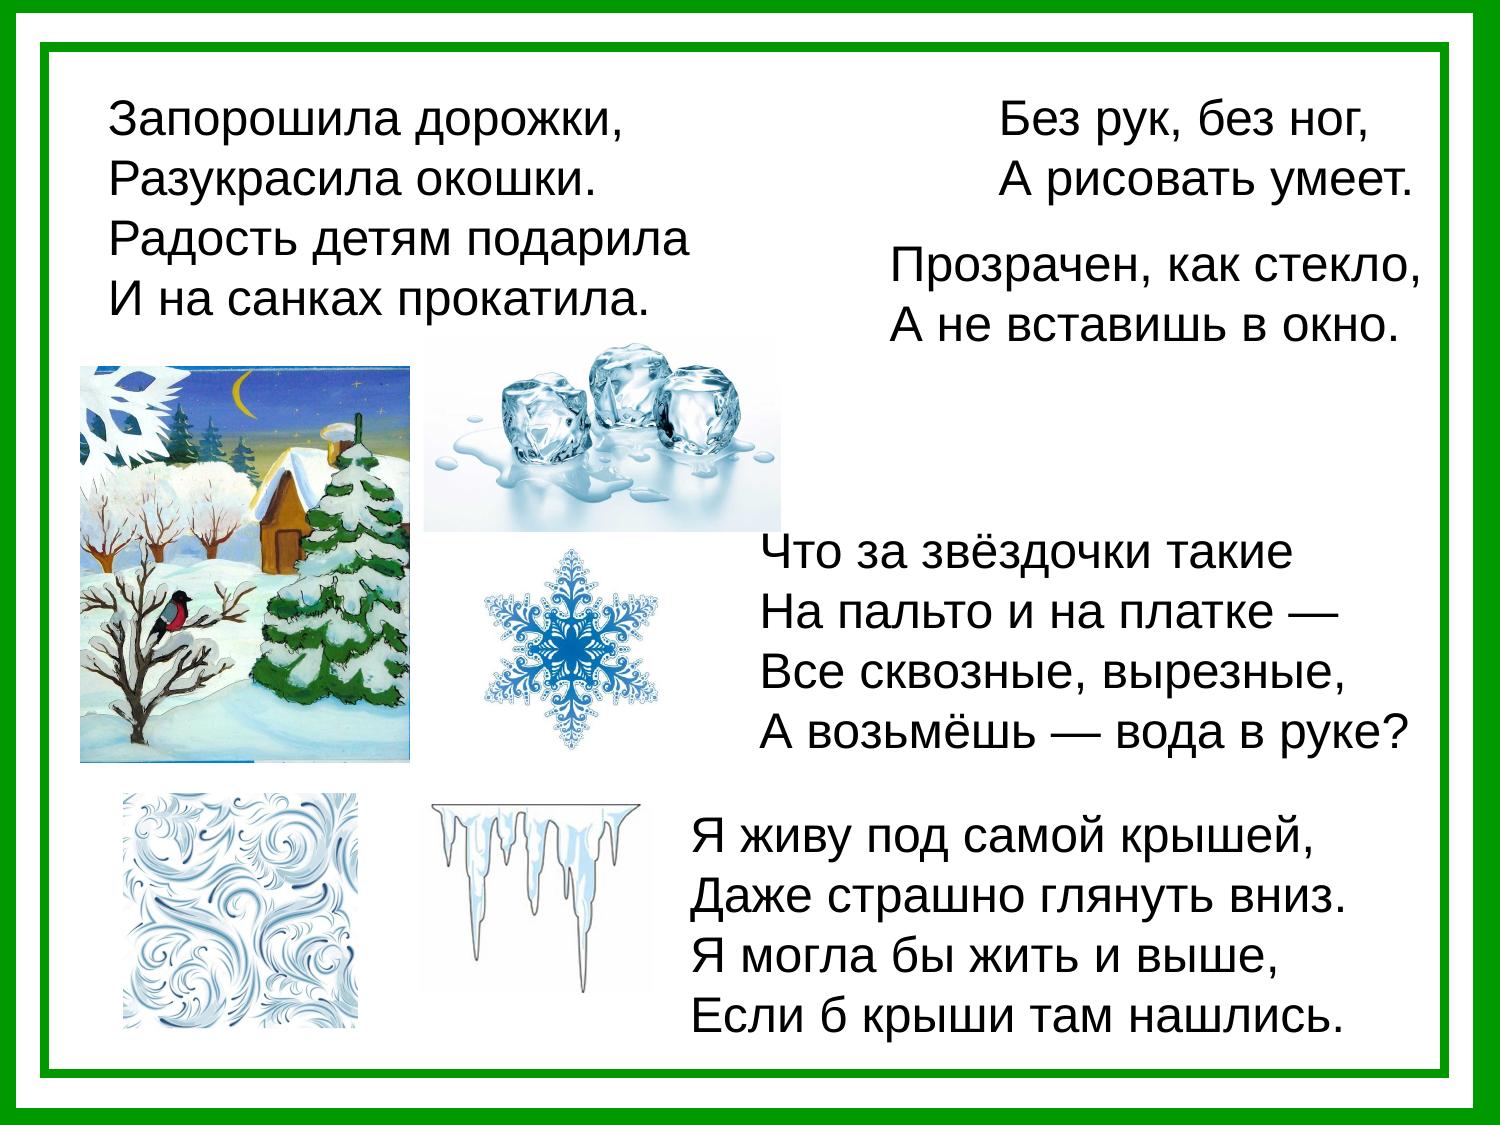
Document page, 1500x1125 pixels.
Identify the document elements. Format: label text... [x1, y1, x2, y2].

text_box Прозрачен, как стекло, А не вставишь в окно. [875, 224, 1439, 359]
picture [419, 804, 653, 993]
text_box Запорошила дорожки, Разукрасила окошки. Радость детям подарила И на санках прокатила. [93, 78, 885, 333]
picture [80, 366, 410, 764]
picture [423, 333, 781, 532]
text_box Я живу под самой крышей, Даже страшно глянуть вниз. Я могла бы жить и выше, Если б крыши там нашлись. [675, 794, 1411, 1050]
text_box Что за звёздочки такие На пальто и на платке — Все сквозные, вырезные, А возьмёшь — вода в руке? [744, 511, 1433, 767]
picture [123, 793, 358, 1029]
text_box Без рук, без ног, А рисовать умеет. [984, 78, 1441, 213]
picture [480, 549, 660, 751]
